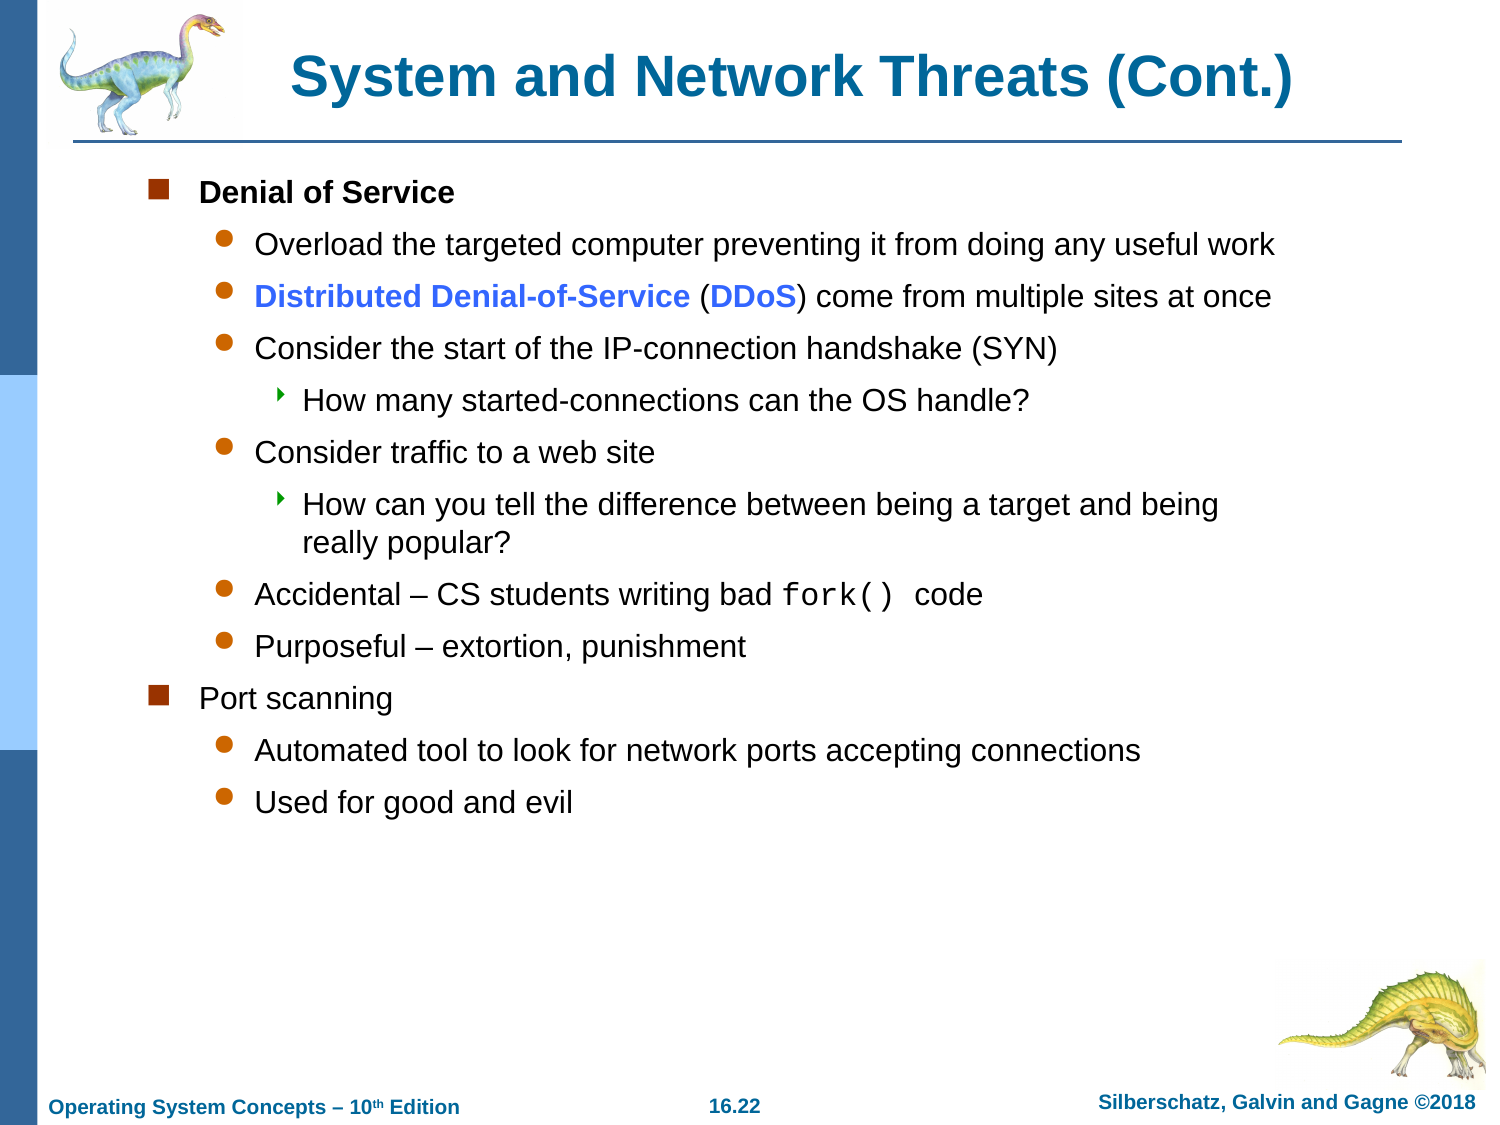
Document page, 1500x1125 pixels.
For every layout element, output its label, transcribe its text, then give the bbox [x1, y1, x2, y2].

picture [46, 0, 243, 149]
picture [1415, 1094, 1423, 1099]
list Denial of Service Overload the targeted computer preventing it from doing any useful work Distributed Denial-of-Service (DDoS) come from multiple sites at once Consider the start of the IP-connection handshake (SYN) How many started-connections can the OS handle? Consider traffic to a web site How can you tell the difference between being a target and being really popular? Accidental – CS students writing bad fork() code Purposeful – extortion, punishment Port scanning Automated tool to look for network ports accepting connections Used for good and evil [135, 163, 1303, 907]
picture [1275, 959, 1486, 1090]
title System and Network Threats (Cont.) [161, 20, 1426, 116]
